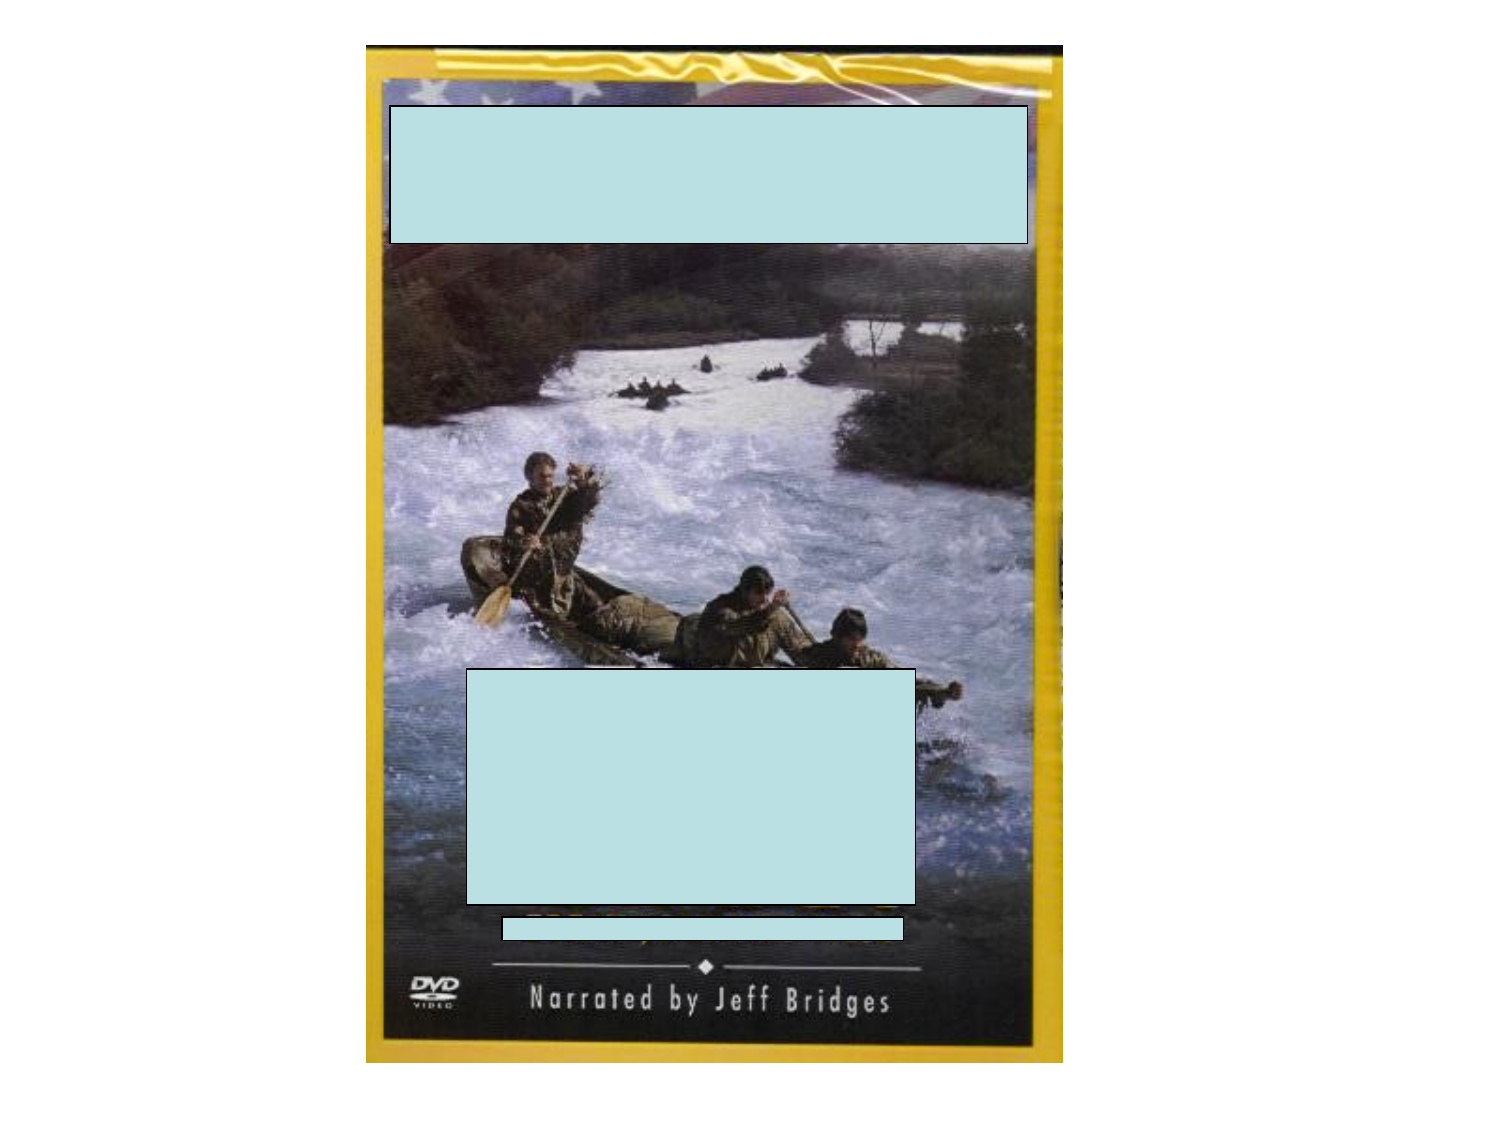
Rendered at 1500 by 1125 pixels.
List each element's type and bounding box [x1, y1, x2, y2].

picture [366, 45, 1063, 1063]
text_box [501, 916, 904, 941]
text_box [466, 668, 916, 905]
text_box [389, 106, 1028, 244]
